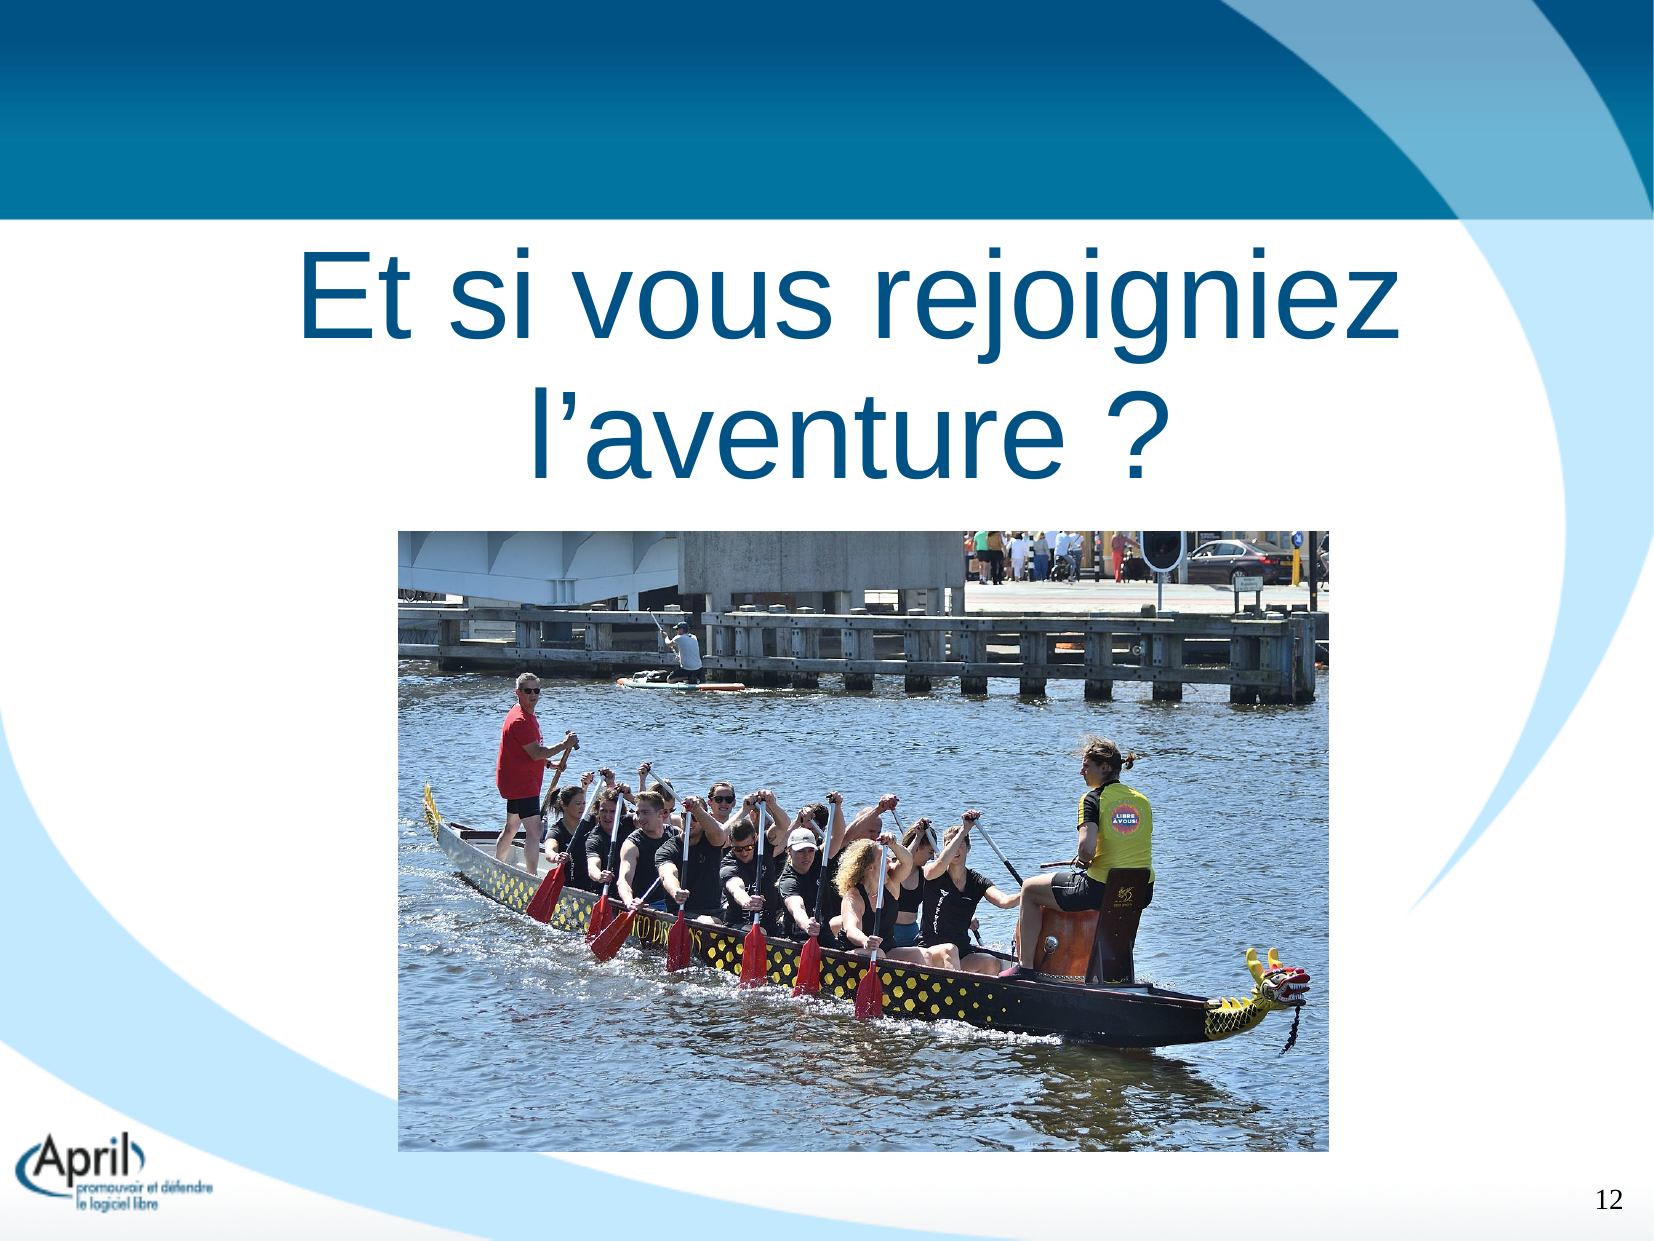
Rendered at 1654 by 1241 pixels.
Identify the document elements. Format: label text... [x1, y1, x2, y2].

list Et si vous rejoigniez l’aventure ? [70, 225, 1559, 1044]
picture [0, 0, 1654, 1241]
